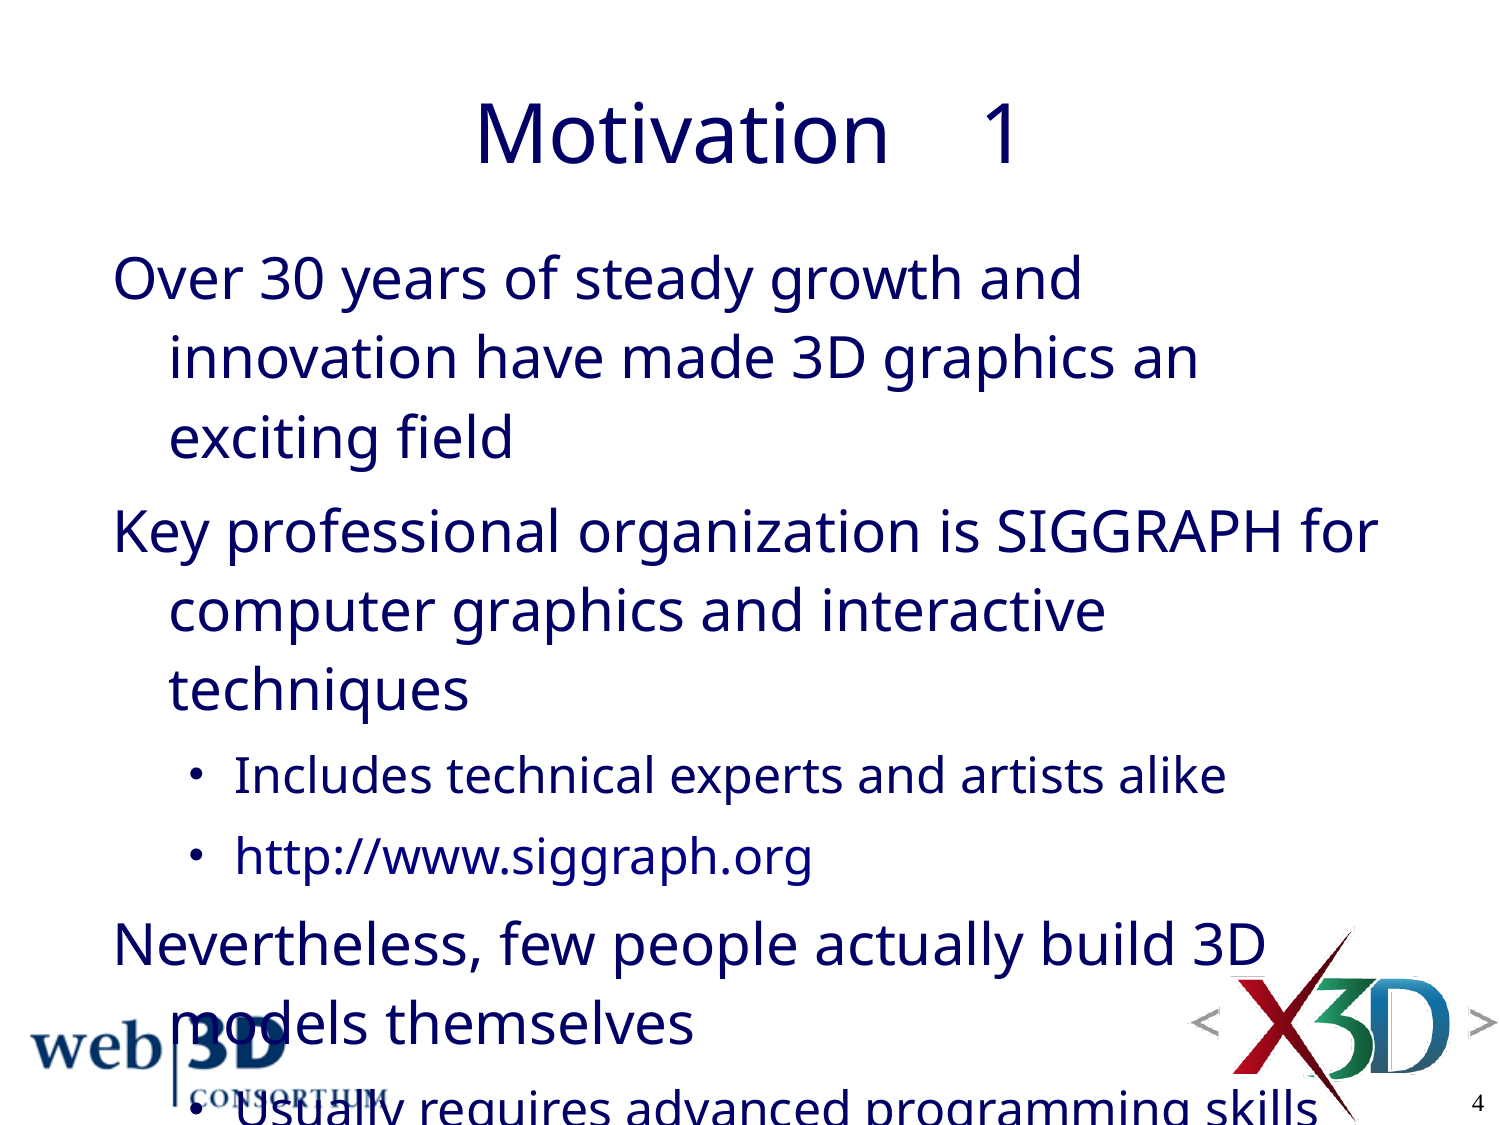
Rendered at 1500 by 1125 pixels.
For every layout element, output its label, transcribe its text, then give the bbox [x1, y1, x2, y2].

picture [12, 998, 413, 1118]
list Over 30 years of steady growth and innovation have made 3D graphics an exciting field Key professional organization is SIGGRAPH for computer graphics and interactive techniques Includes technical experts and artists alike http://www.siggraph.org Nevertheless, few people actually build 3D models themselves Usually requires advanced programming skills Costly proprietary tools and approaches compete [112, 237, 1388, 986]
picture [1238, 1115, 1248, 1125]
picture [1187, 926, 1500, 1125]
picture [332, 1114, 345, 1118]
title Motivation 1 [112, 37, 1388, 226]
